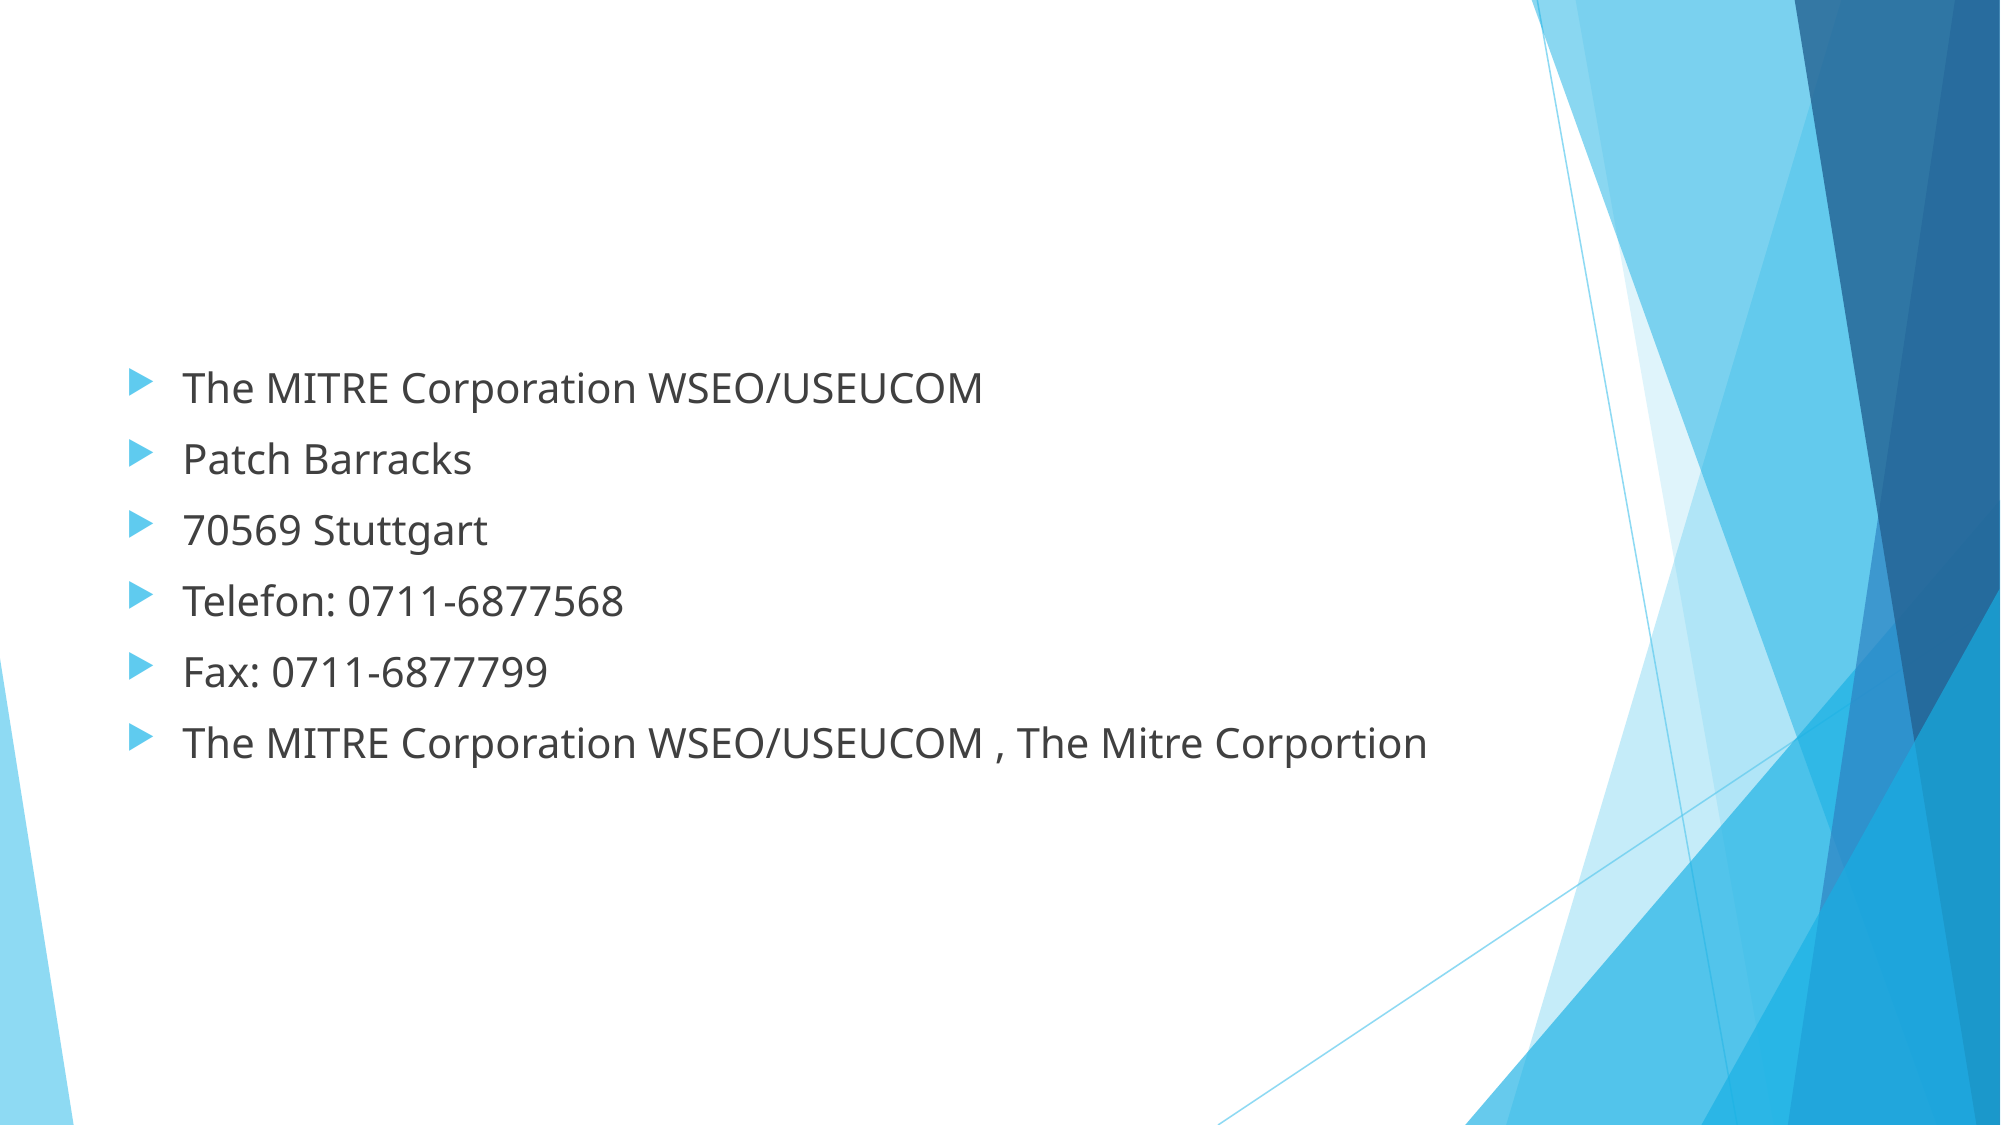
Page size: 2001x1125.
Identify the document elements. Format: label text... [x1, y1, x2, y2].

list The MITRE Corporation WSEO/USEUCOM Patch Barracks 70569 Stuttgart Telefon: 0711-6877568 Fax: 0711-6877799 The MITRE Corporation WSEO/USEUCOM , The Mitre Corportion [111, 354, 1522, 992]
